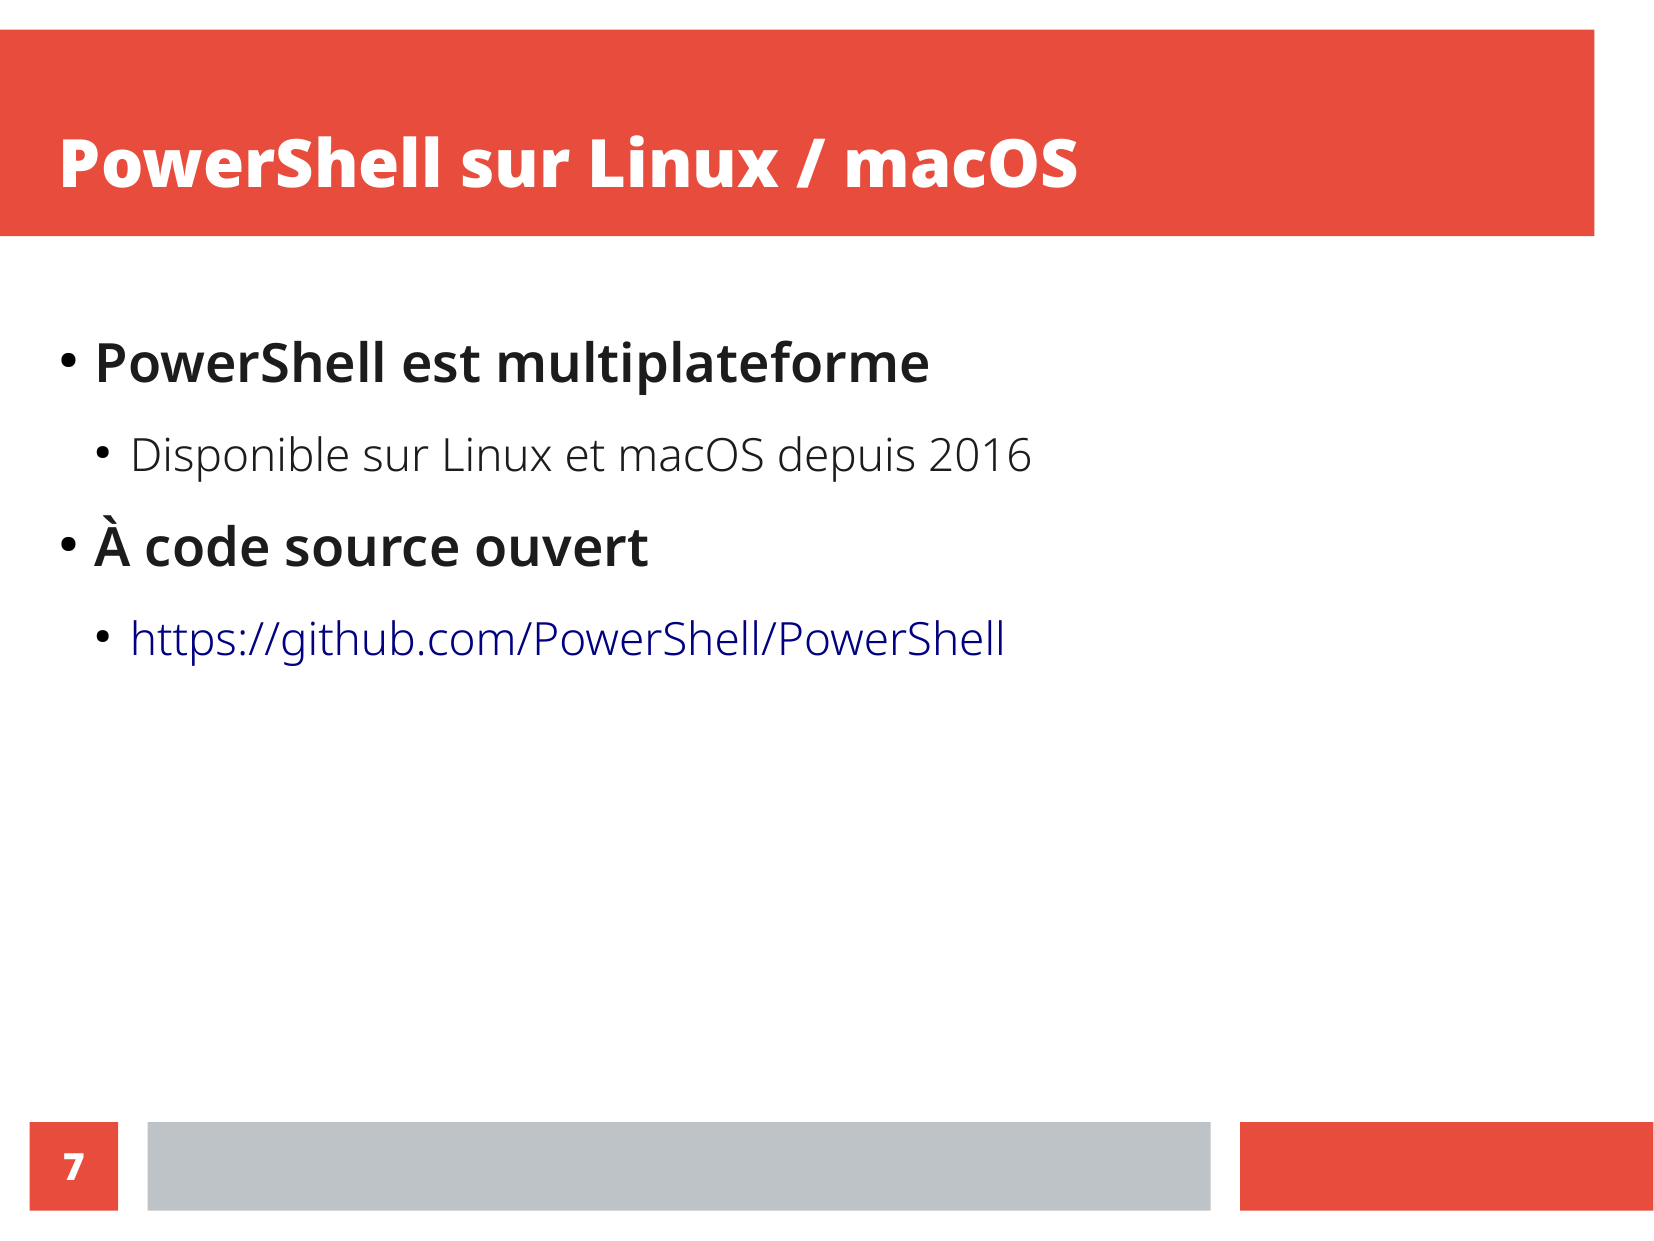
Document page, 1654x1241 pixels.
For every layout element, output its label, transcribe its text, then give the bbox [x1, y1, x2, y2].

title PowerShell sur Linux / macOS [59, 59, 1595, 207]
list PowerShell est multiplateforme Disponible sur Linux et macOS depuis 2016 À code source ouvert https://github.com/PowerShell/PowerShell [59, 324, 1565, 1093]
